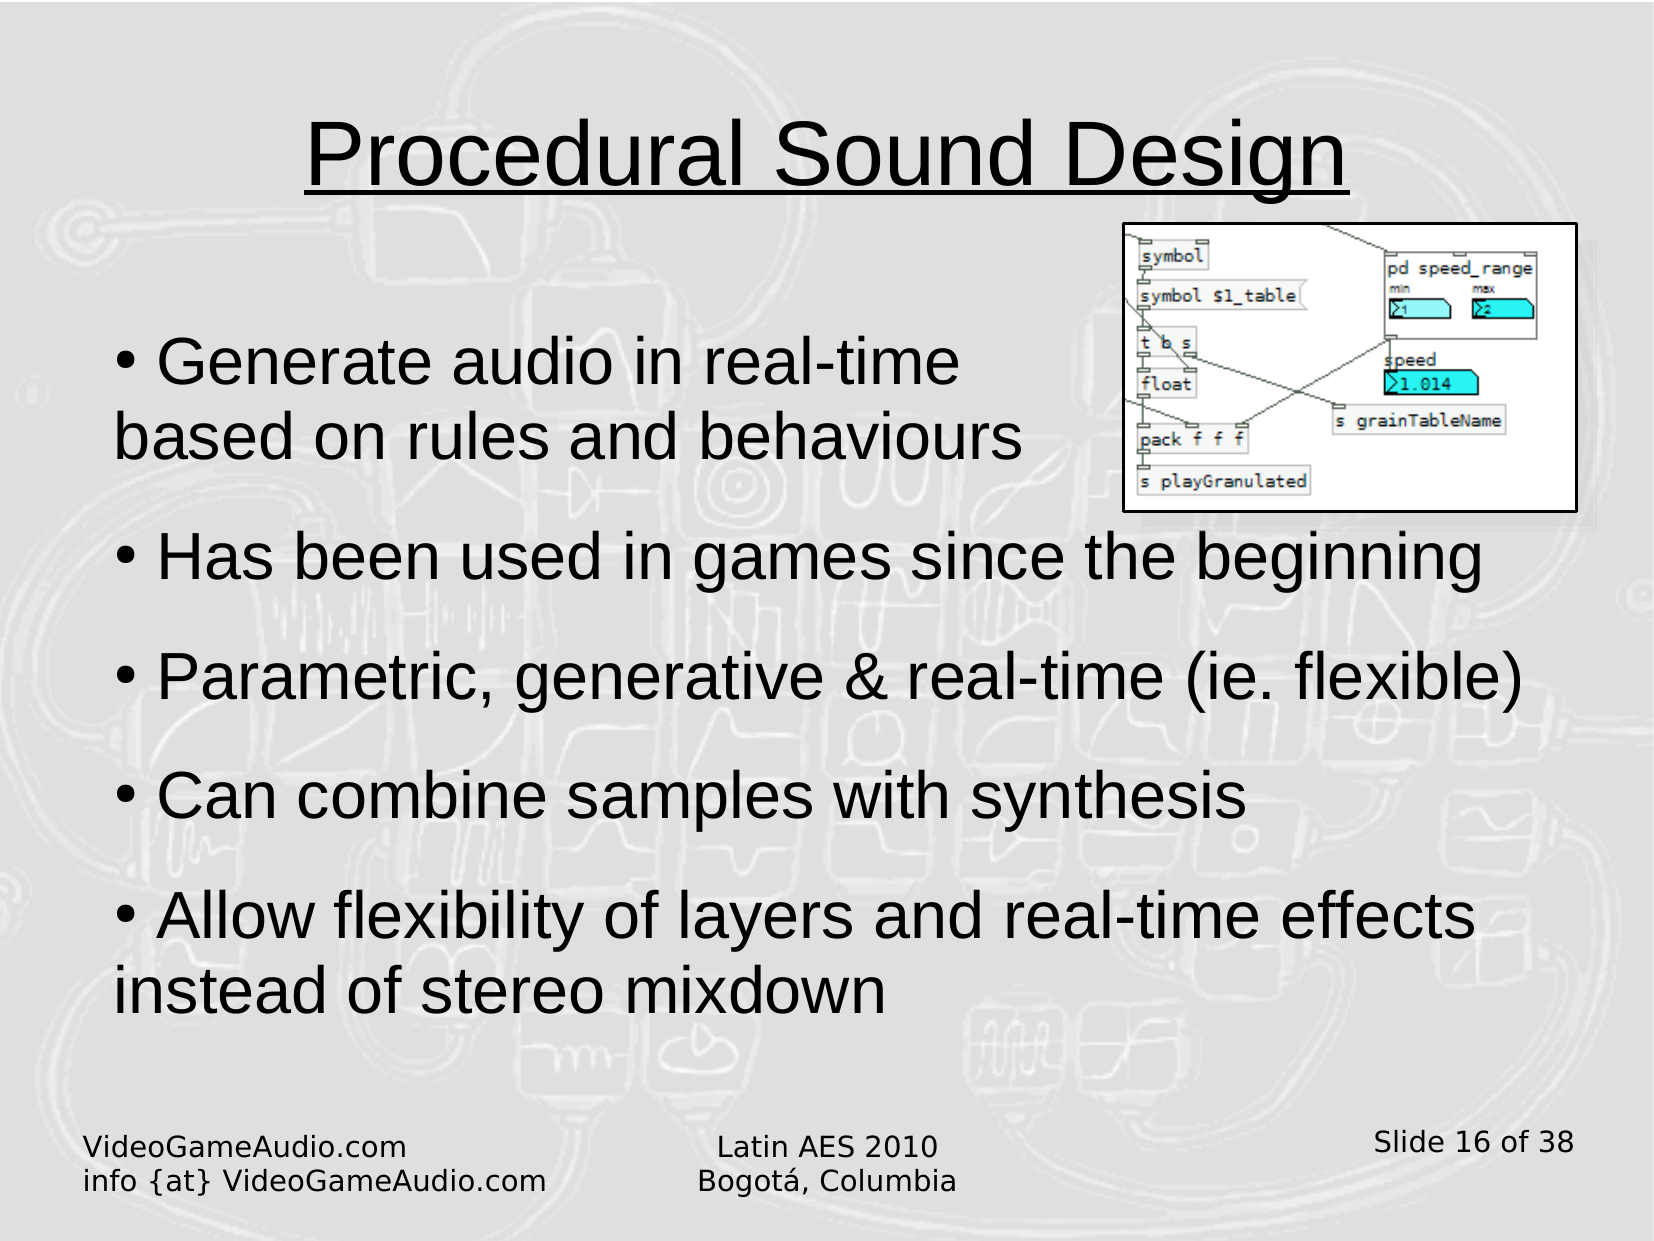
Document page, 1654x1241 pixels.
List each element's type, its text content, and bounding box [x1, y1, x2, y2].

picture [0, 2, 1654, 1241]
title Procedural Sound Design [82, 49, 1572, 257]
text_box Generate audio in real-time based on rules and behaviours Has been used in games since the beginning Parametric, generative & real-time (ie. flexible) Can combine samples with synthesis Allow flexibility of layers and real-time effects instead of stereo mixdown [99, 317, 1555, 1036]
